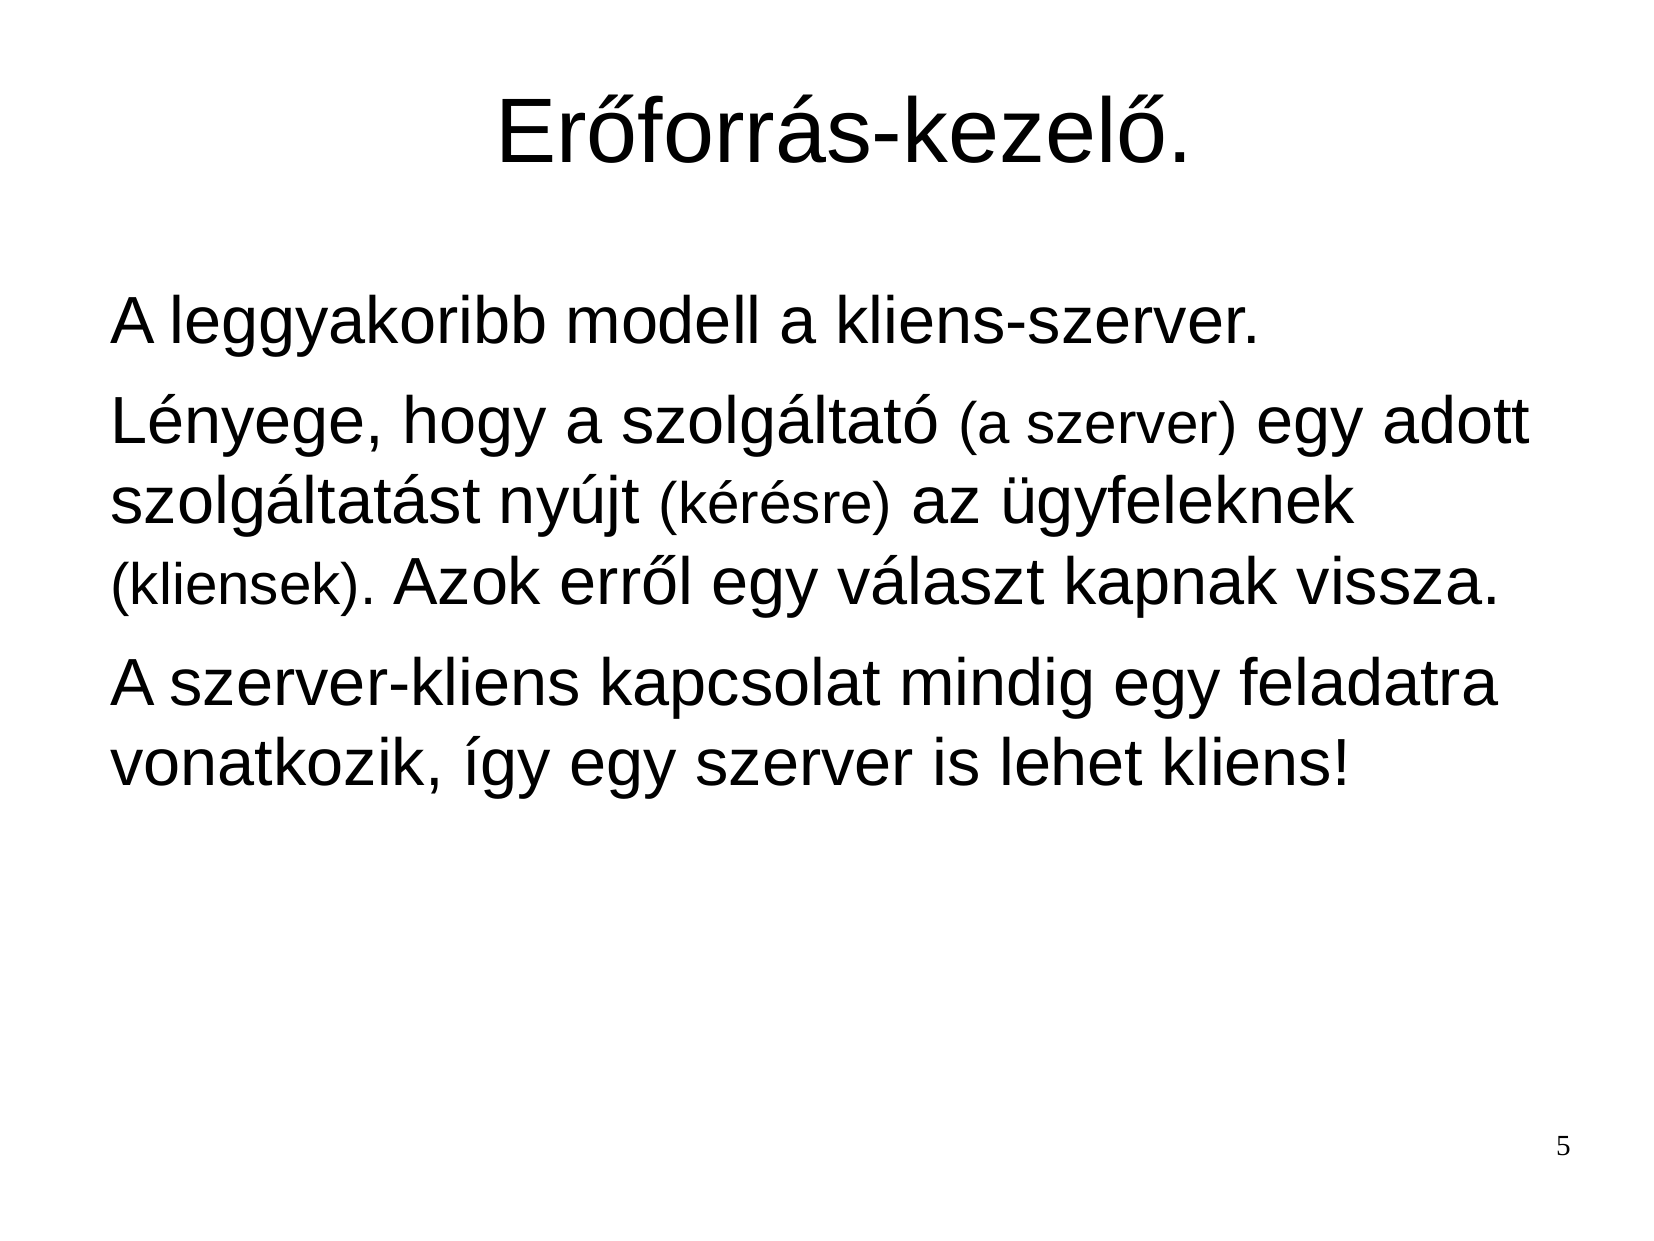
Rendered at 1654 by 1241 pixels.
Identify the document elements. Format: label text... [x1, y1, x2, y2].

title Erőforrás-kezelő. [124, 22, 1530, 230]
list A leggyakoribb modell a kliens-szerver. Lényege, hogy a szolgáltató (a szerver) egy adott szolgáltatást nyújt (kérésre) az ügyfeleknek (kliensek). Azok erről egy választ kapnak vissza. A szerver-kliens kapcsolat mindig egy feladatra vonatkozik, így egy szerver is lehet kliens! [39, 268, 1602, 1070]
